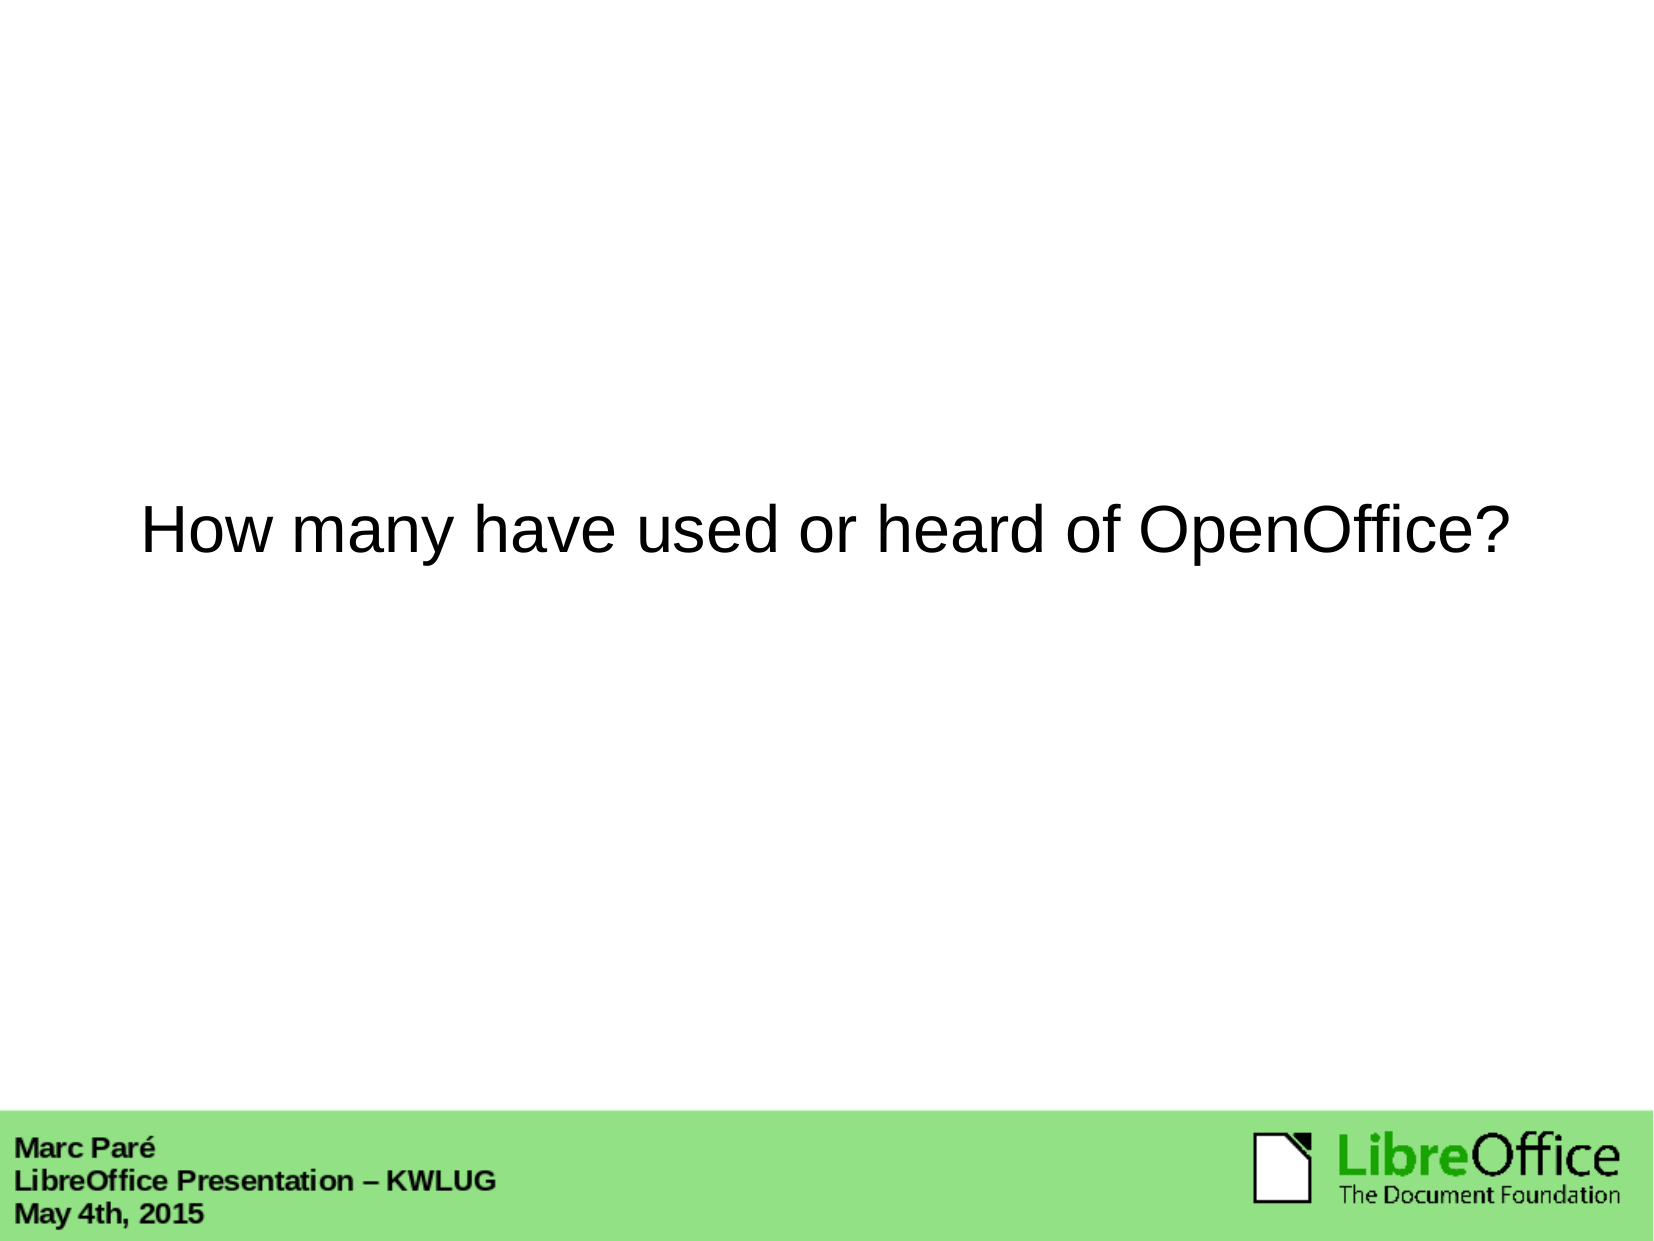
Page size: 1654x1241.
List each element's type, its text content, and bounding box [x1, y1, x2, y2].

picture [0, 0, 1654, 1241]
subtitle How many have used or heard of OpenOffice? [82, 49, 1571, 1010]
